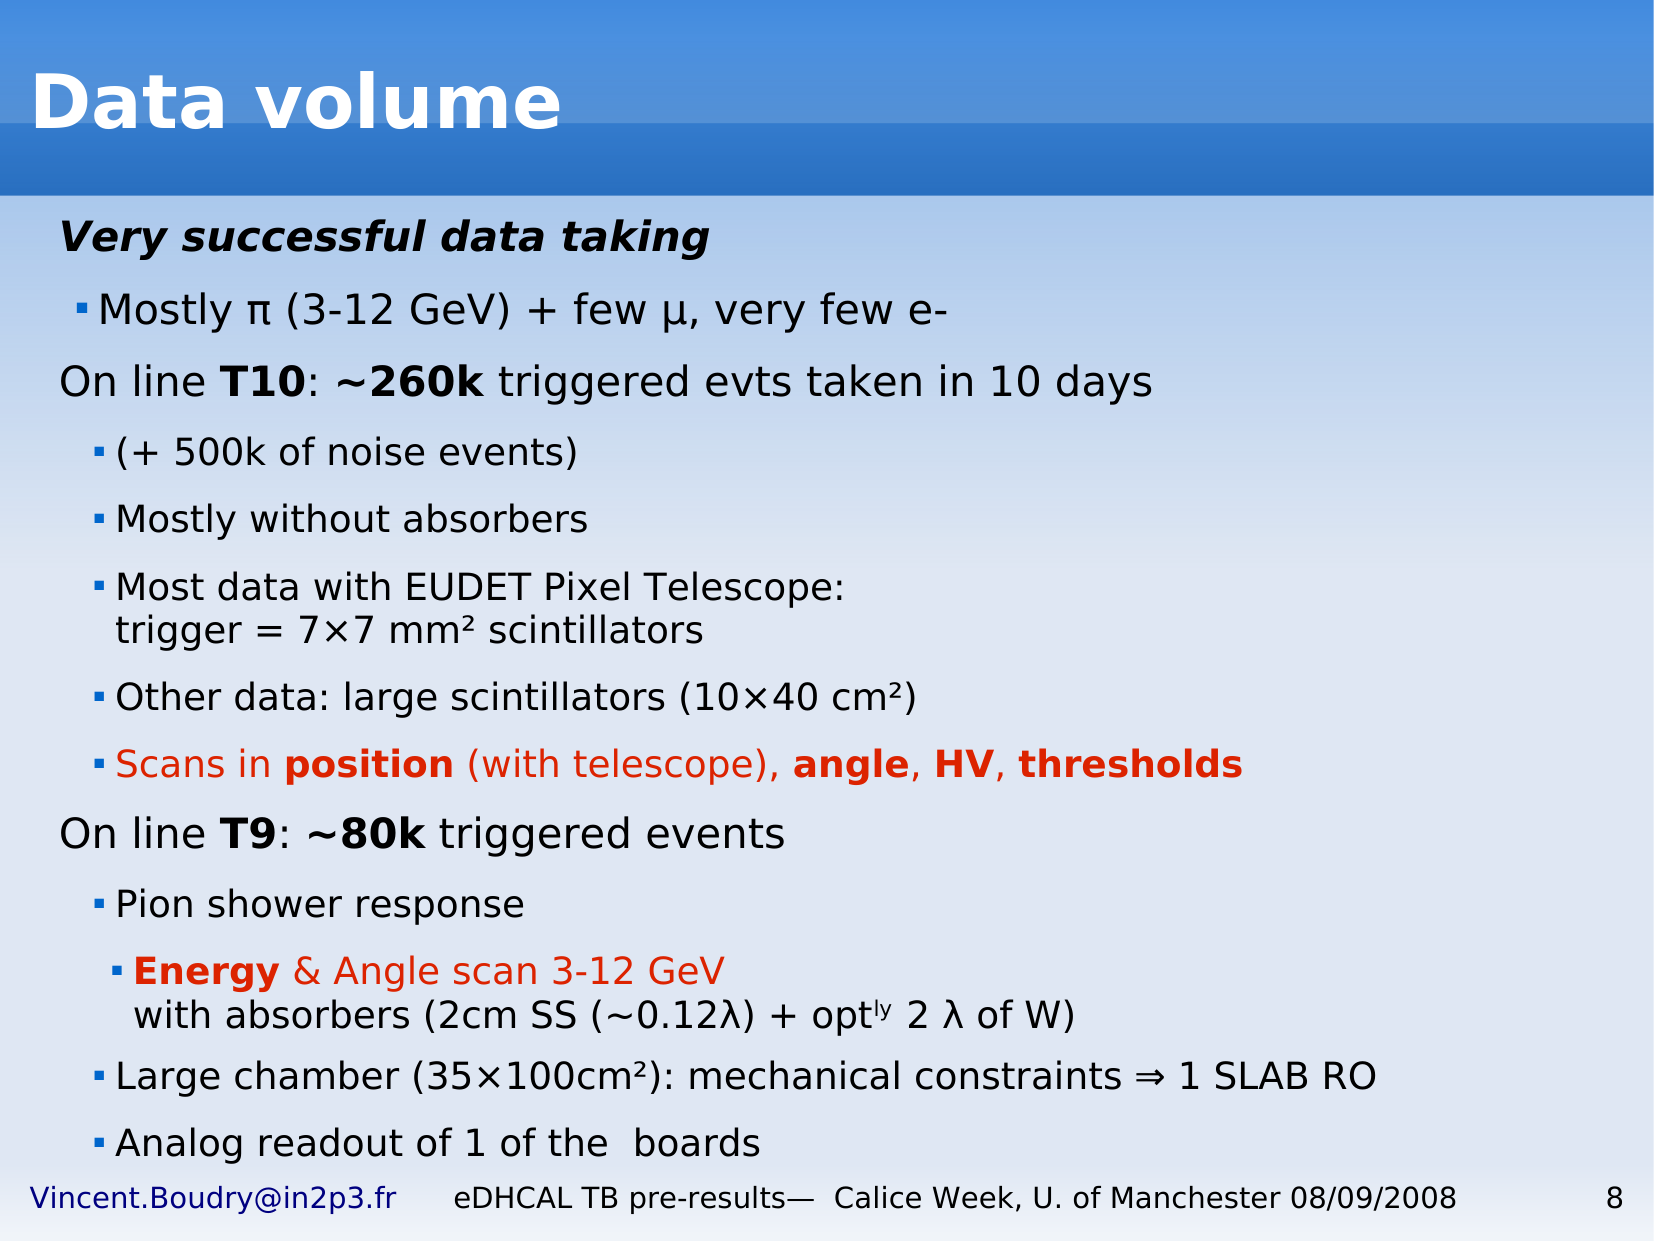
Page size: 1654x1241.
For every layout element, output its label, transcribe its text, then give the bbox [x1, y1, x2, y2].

list Very successful data taking Mostly π (3-12 GeV) + few μ, very few e- On line T10: ~260k triggered evts taken in 10 days (+ 500k of noise events) Mostly without absorbers Most data with EUDET Pixel Telescope: trigger = 7×7 mm² scintillators Other data: large scintillators (10×40 cm²) Scans in position (with telescope), angle, HV, thresholds On line T9: ~80k triggered events Pion shower response Energy & Angle scan 3-12 GeV with absorbers (2cm SS (~0.12λ) + optly 2 λ of W) Large chamber (35×100cm²): mechanical constraints ⇒ 1 SLAB RO Analog readout of 1 of the boards [59, 212, 1595, 1166]
title Data volume [29, 7, 1654, 200]
picture [0, 0, 1654, 1241]
